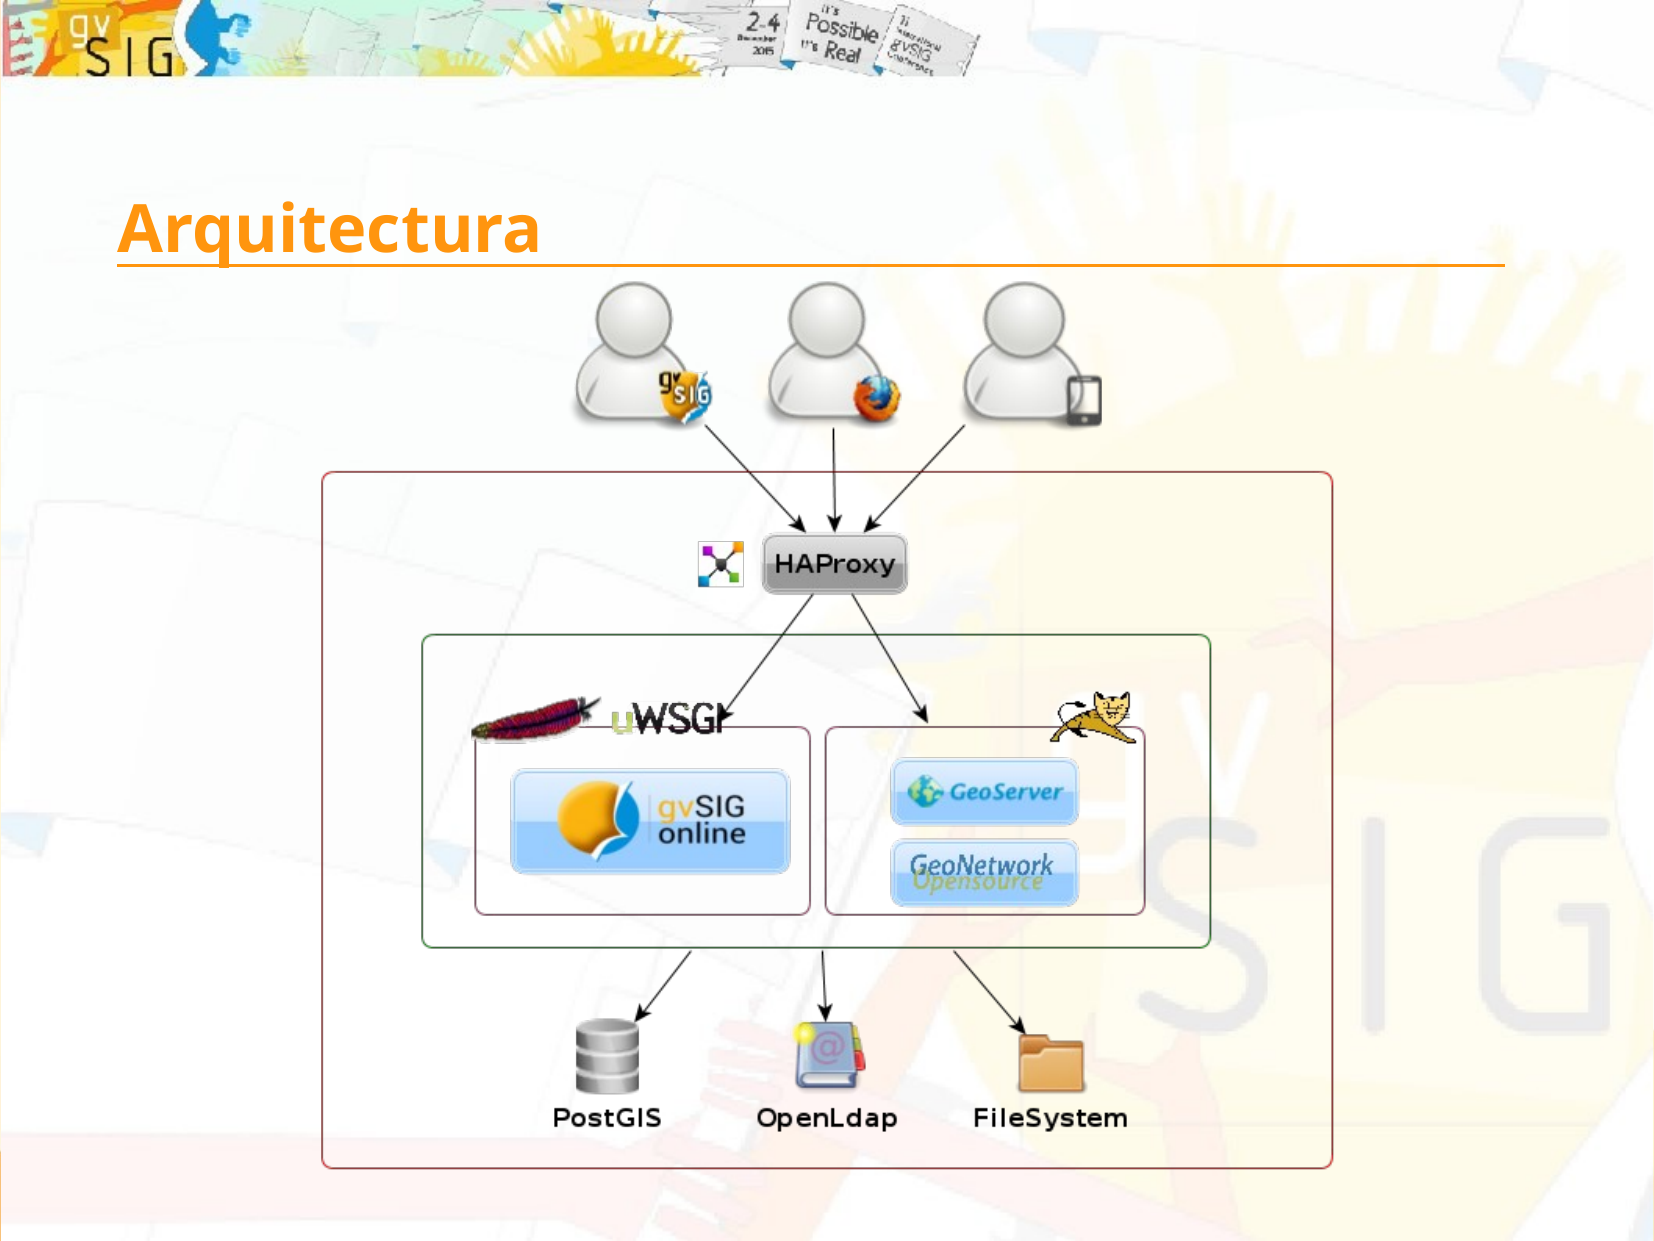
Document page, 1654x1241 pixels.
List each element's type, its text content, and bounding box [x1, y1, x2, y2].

title Arquitectura [117, 177, 1606, 276]
title Arquitectura [117, 267, 295, 276]
picture [0, 0, 1654, 1241]
